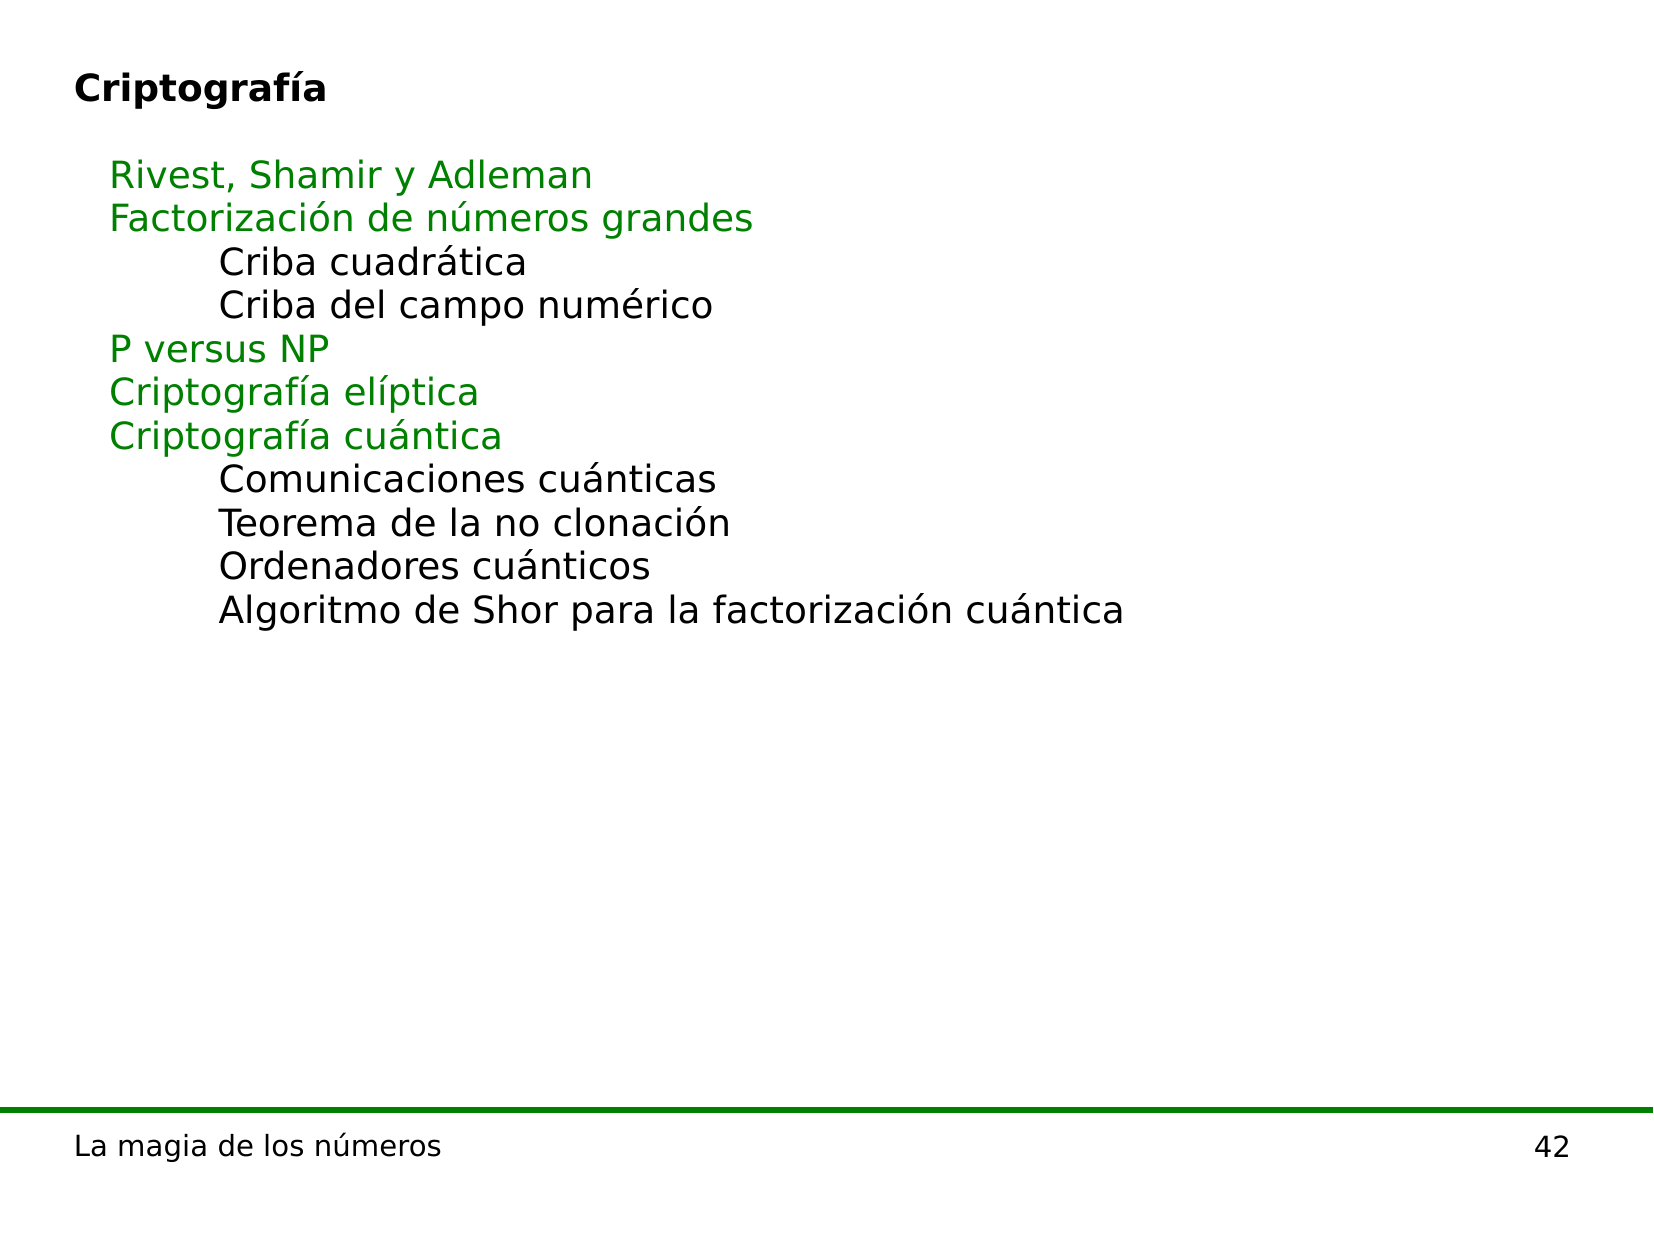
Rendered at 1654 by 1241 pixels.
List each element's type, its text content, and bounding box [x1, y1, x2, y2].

text_box Criptografía Rivest, Shamir y Adleman Factorización de números grandes Criba cuadrática Criba del campo numérico P versus NP Criptografía elíptica Criptografía cuántica Comunicaciones cuánticas Teorema de la no clonación Ordenadores cuánticos Algoritmo de Shor para la factorización cuántica [59, 59, 1182, 640]
text_box La magia de los números [59, 1122, 975, 1172]
